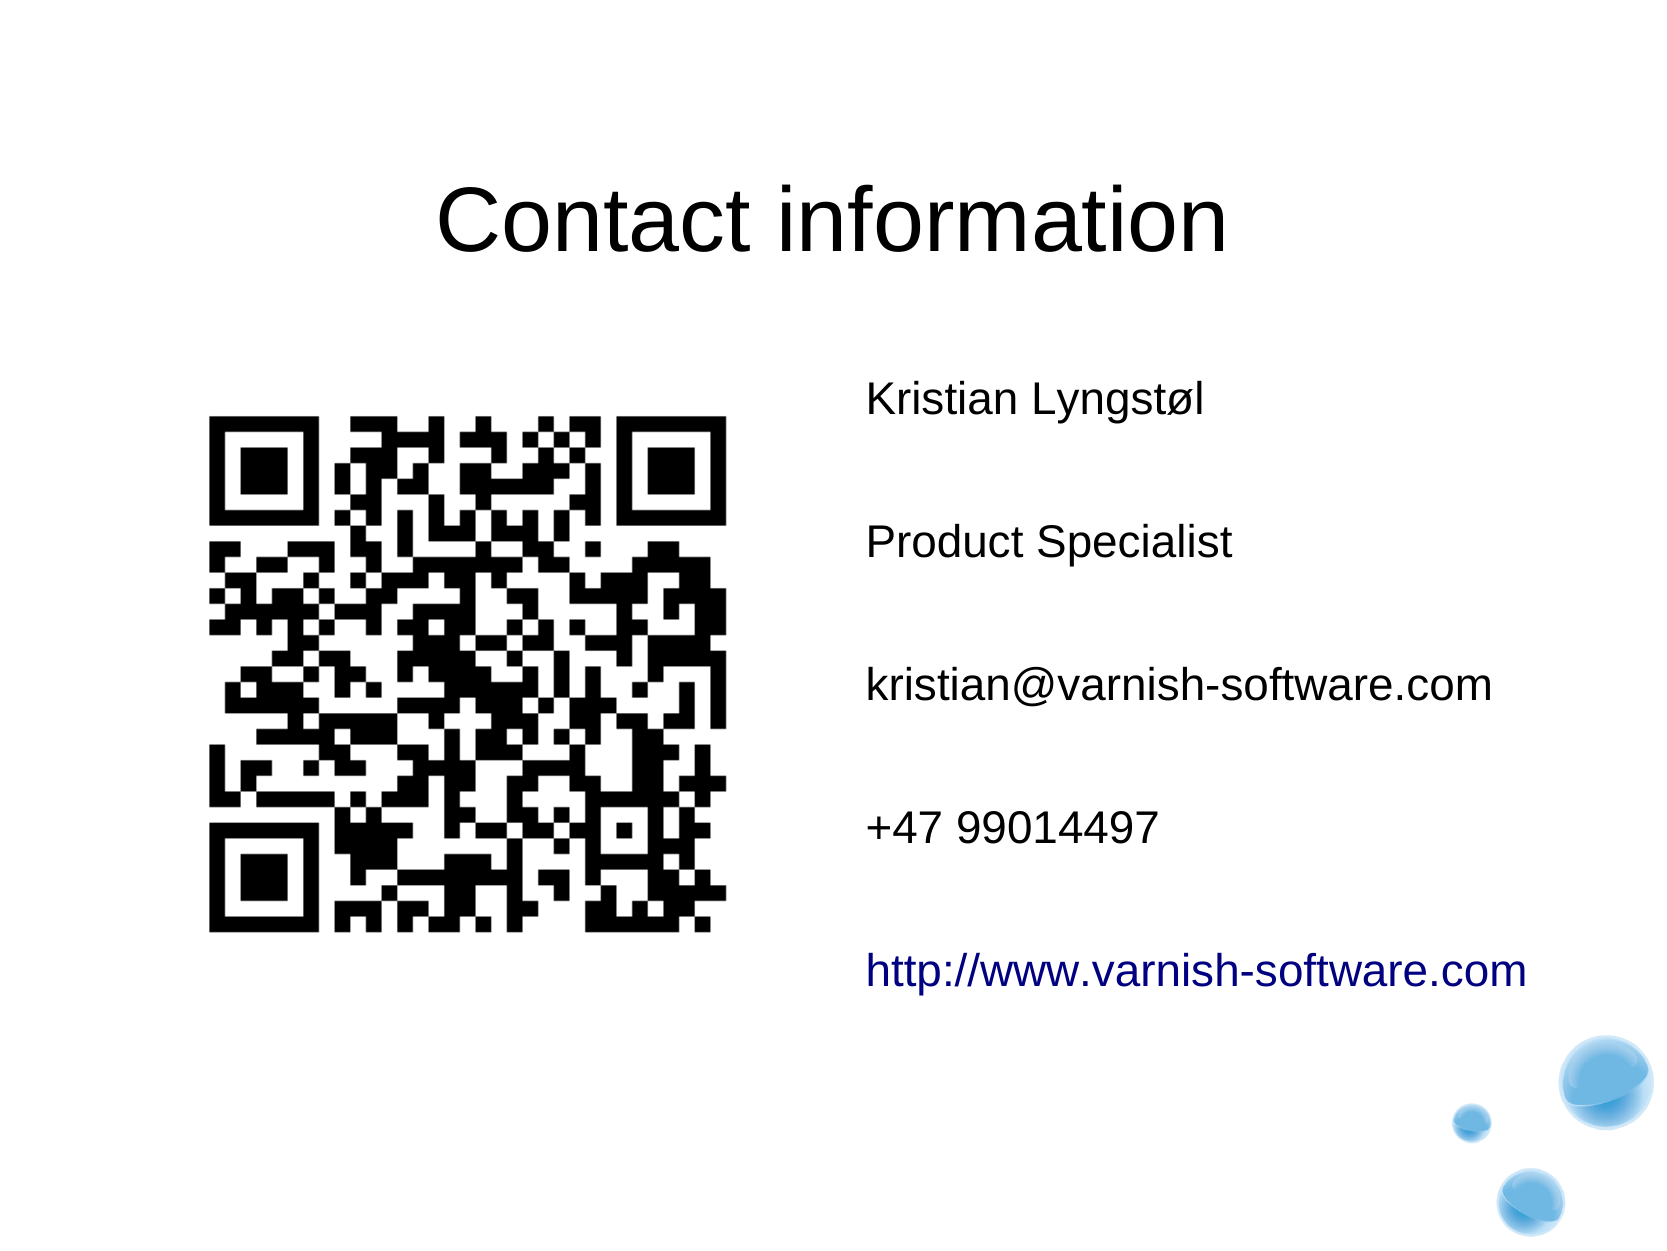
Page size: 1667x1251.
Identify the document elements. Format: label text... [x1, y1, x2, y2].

list Kristian Lyngstøl Product Specialist kristian@varnish-software.com +47 99014497 http://www.varnish-software.com [850, 360, 1565, 1111]
title Contact information [124, 110, 1541, 319]
picture [147, 354, 789, 995]
picture [1451, 1033, 1654, 1238]
